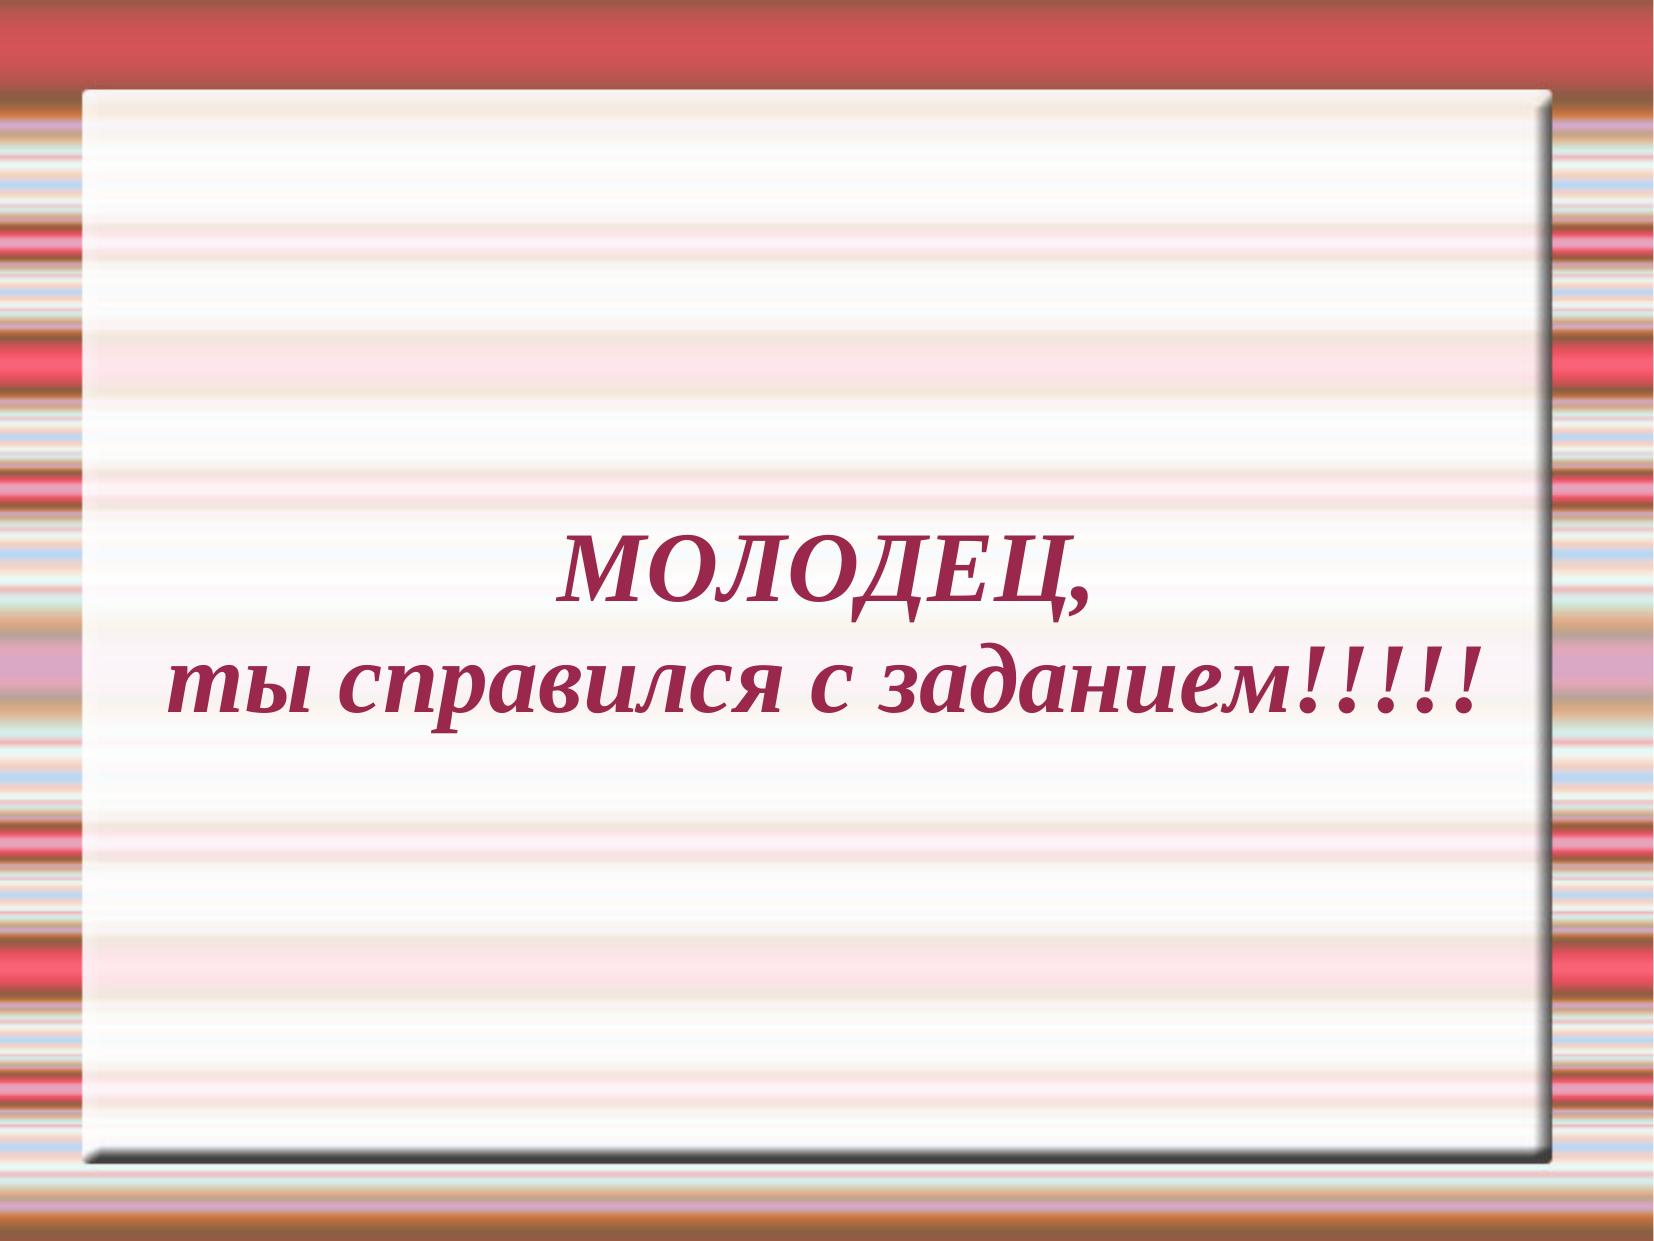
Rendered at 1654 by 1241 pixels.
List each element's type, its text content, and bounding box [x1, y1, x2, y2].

picture [0, 0, 1654, 1241]
subtitle МОЛОДЕЦ, ты справился с заданием!!!!! [121, 114, 1534, 1132]
